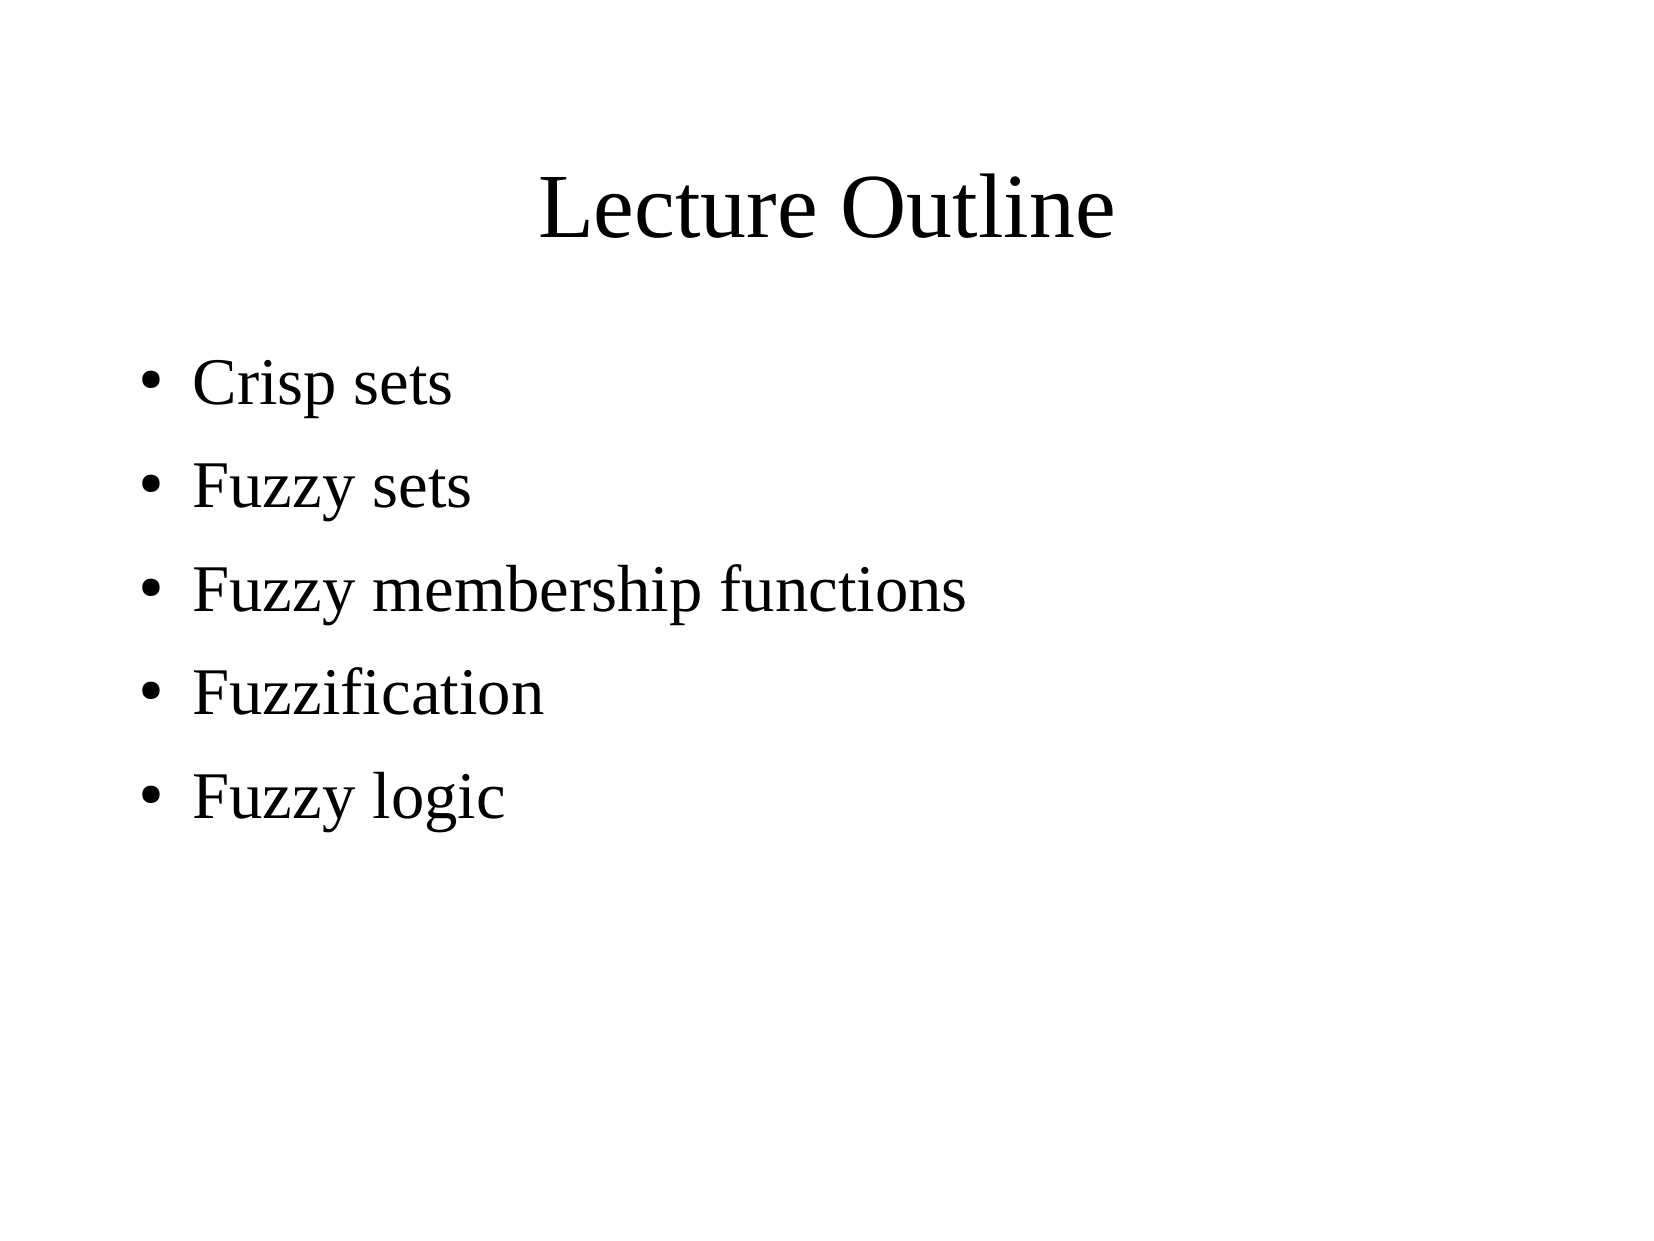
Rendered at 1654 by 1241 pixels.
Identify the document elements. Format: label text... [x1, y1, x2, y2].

list Crisp sets Fuzzy sets Fuzzy membership functions Fuzzification Fuzzy logic [121, 344, 1534, 1127]
title Lecture Outline [121, 102, 1534, 311]
